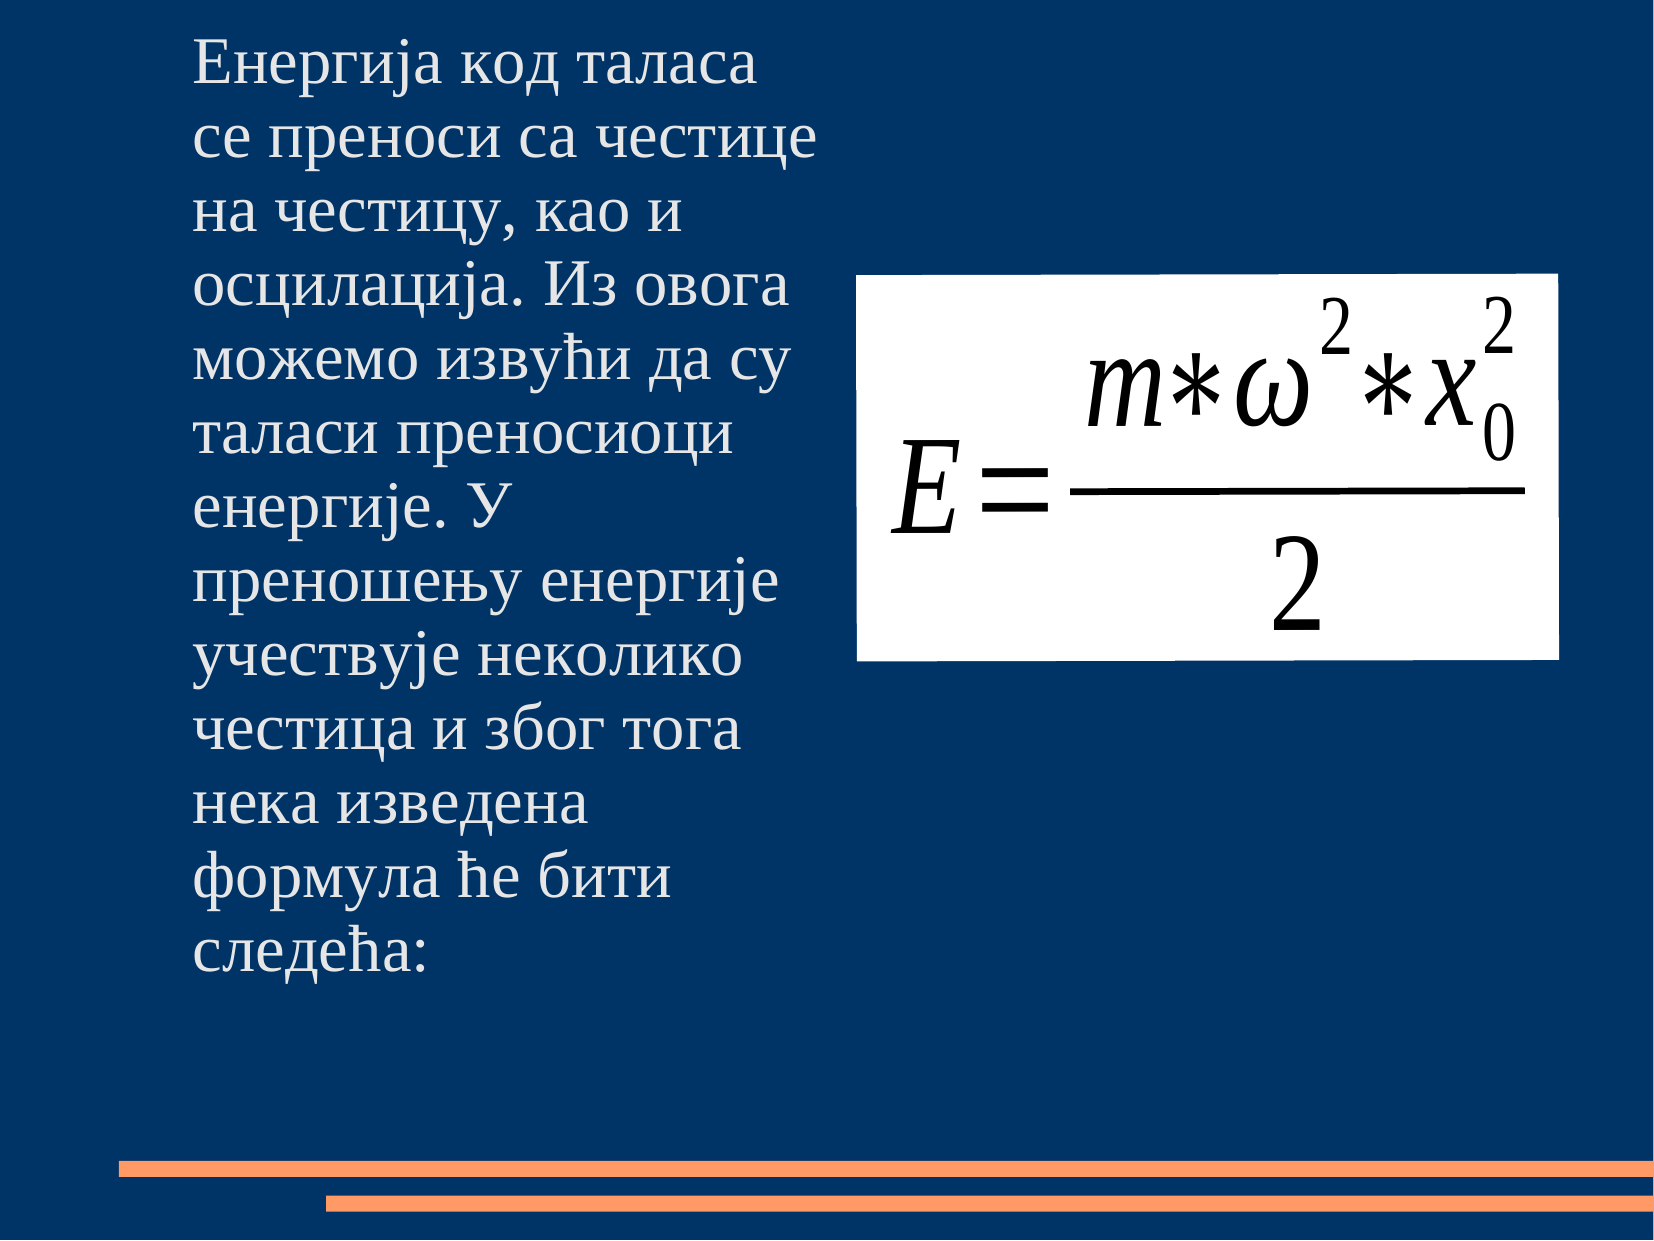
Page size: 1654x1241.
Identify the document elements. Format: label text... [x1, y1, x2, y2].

list Енергија код таласа се преноси са честице на честицу, као и осцилација. Из овога можемо извући да су таласи преносиоци енергије. У преношењу енергије учествује неколико честица и због тога нека изведена формула ће бити следећа: [121, 23, 824, 1241]
chart [856, 273, 1560, 662]
